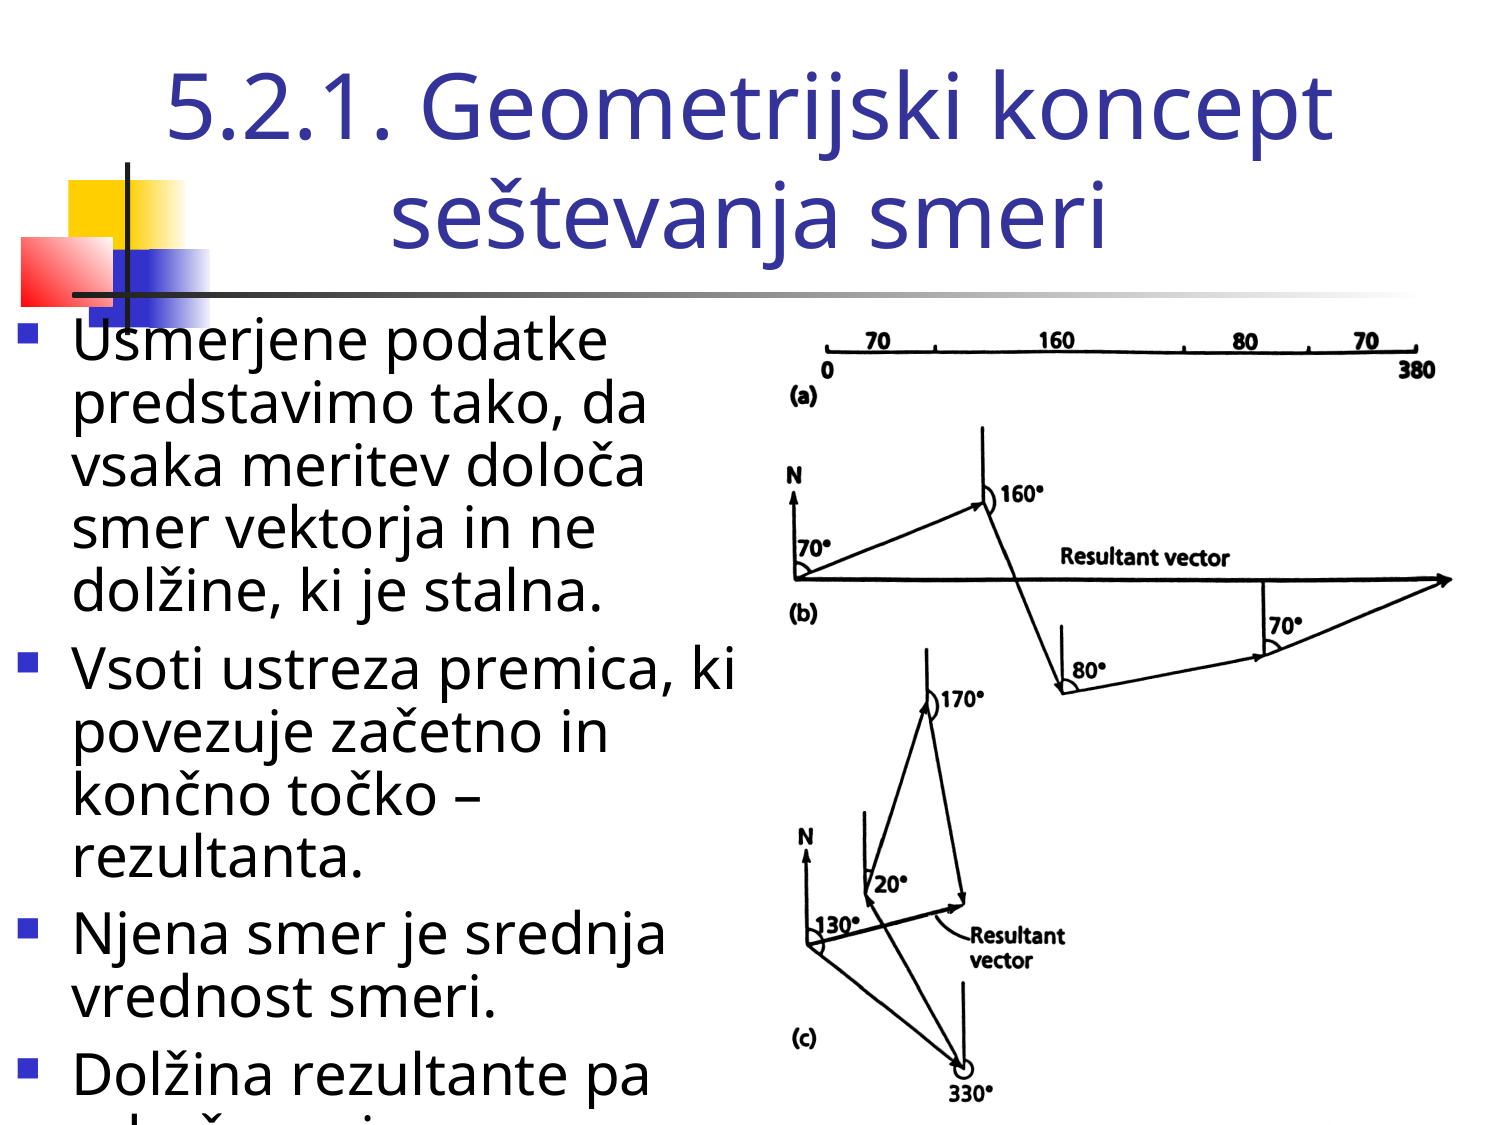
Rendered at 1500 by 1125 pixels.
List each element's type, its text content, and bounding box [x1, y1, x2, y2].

picture [786, 302, 1500, 1125]
list Usmerjene podatke predstavimo tako, da vsaka meritev določa smer vektorja in ne dolžine, ki je stalna. Vsoti ustreza premica, ki povezuje začetno in končno točko – rezultanta. Njena smer je srednja vrednost smeri. Dolžina rezultante pa odraža varianco. [0, 302, 786, 1125]
title 5.2.1. Geometrijski koncept seštevanja smeri [0, 35, 1500, 276]
